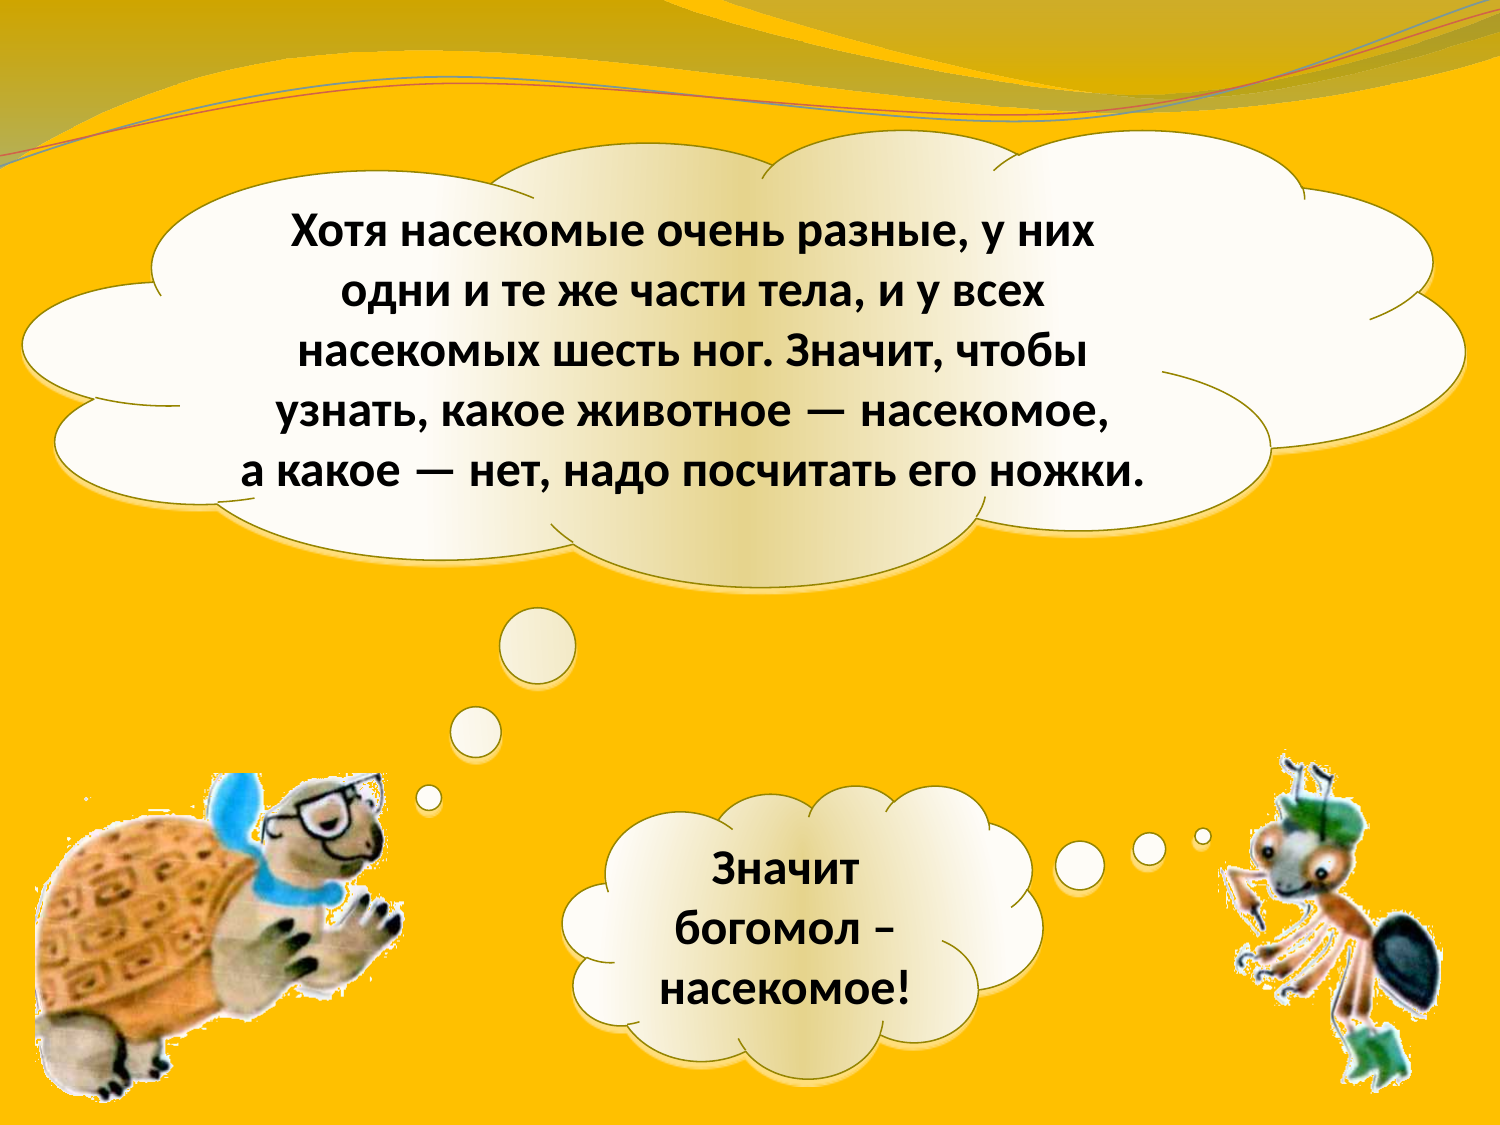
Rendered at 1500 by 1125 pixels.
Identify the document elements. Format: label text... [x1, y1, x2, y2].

text_box Значит богомол – насекомое! [1055, 841, 1105, 890]
text_box Значит богомол – насекомое! [1133, 832, 1166, 866]
text_box Хотя насекомые очень разные, у них одни и те же части тела, и у всех насекомых шесть ног. Значит, чтобы узнать, какое животное — насекомое, а какое — нет, надо посчитать его ножки. [499, 607, 576, 684]
text_box Значит богомол – насекомое! [562, 786, 1044, 1080]
text_box Хотя насекомые очень разные, у них одни и те же части тела, и у всех насекомых шесть ног. Значит, чтобы узнать, какое животное — насекомое, а какое — нет, надо посчитать его ножки. [22, 130, 1466, 588]
picture [1218, 749, 1450, 1101]
picture [35, 773, 411, 1110]
